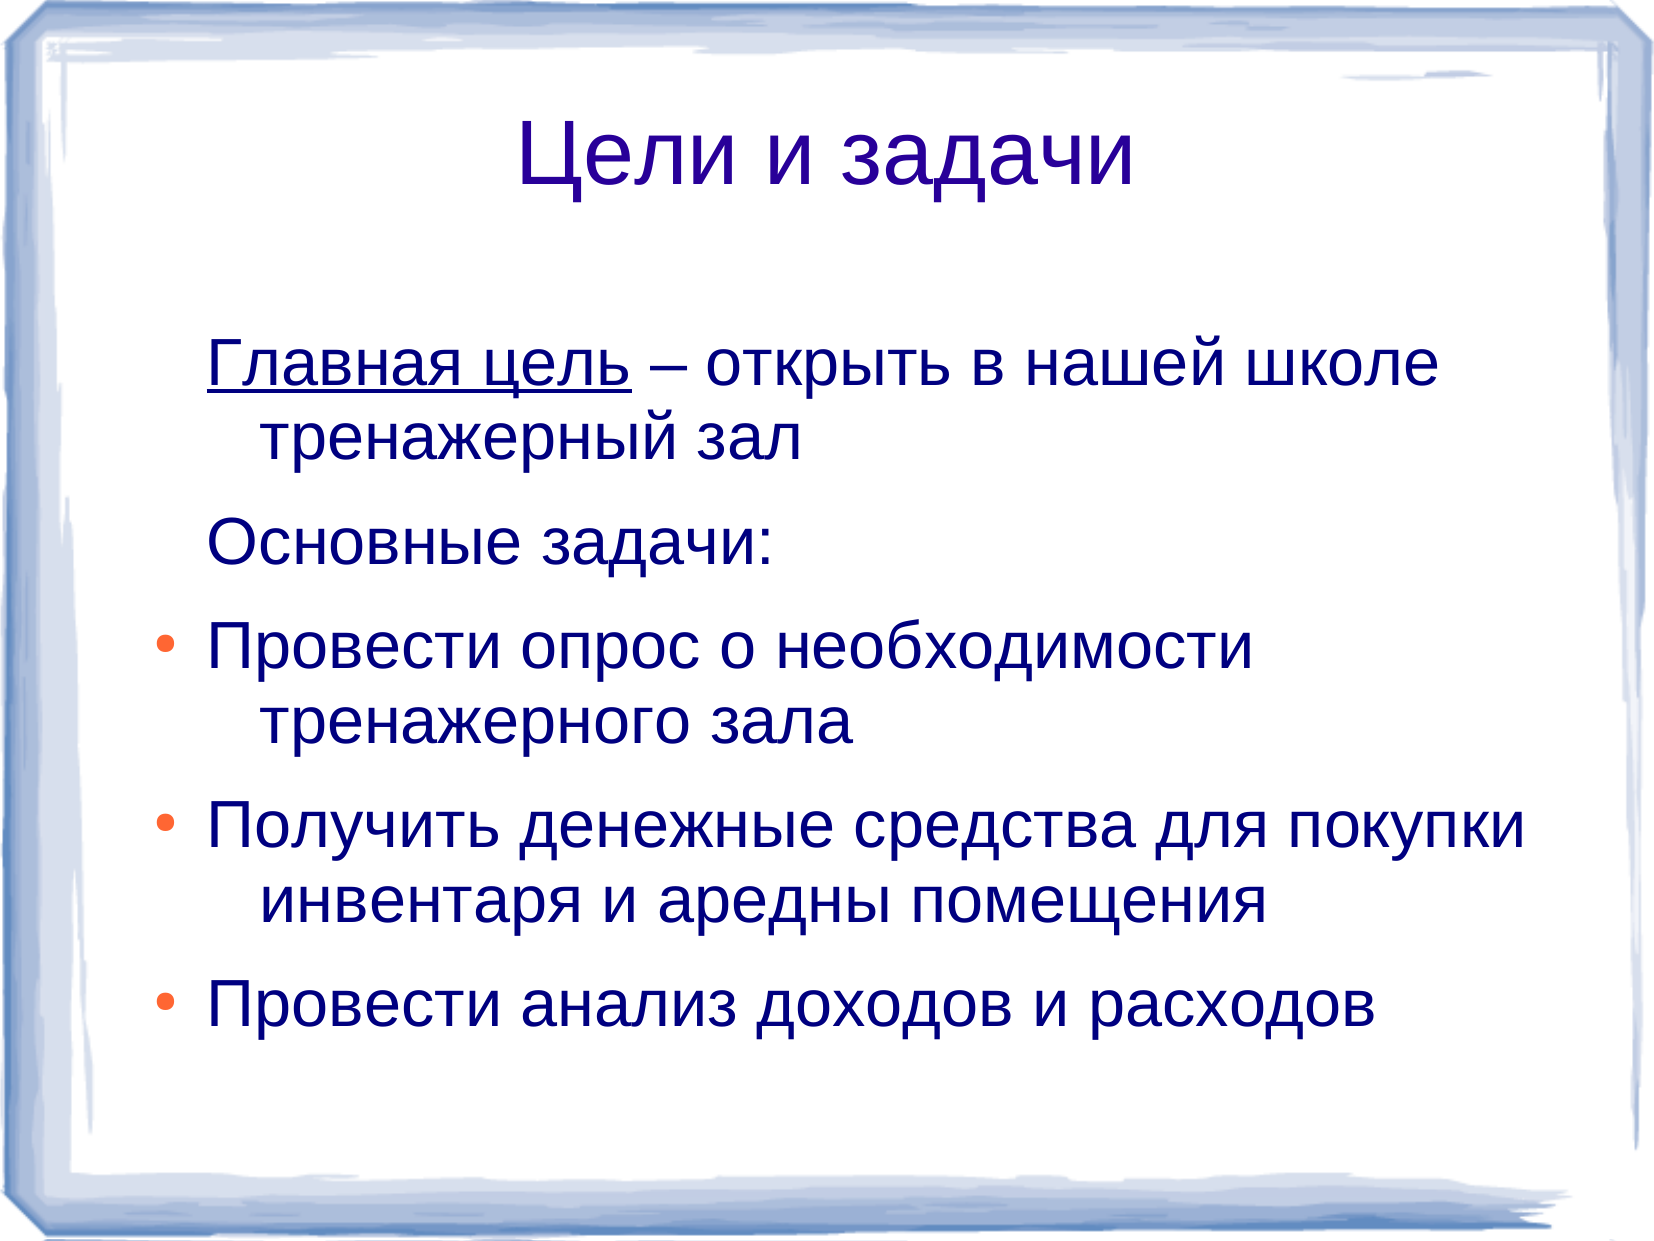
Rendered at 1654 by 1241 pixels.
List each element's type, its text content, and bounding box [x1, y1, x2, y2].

title Цели и задачи [82, 49, 1571, 257]
list Главная цель – открыть в нашей школе тренажерный зал Основные задачи: Провести опрос о необходимости тренажерного зала Получить денежные средства для покупки инвентаря и аредны помещения Провести анализ доходов и расходов [118, 324, 1571, 1144]
picture [0, 0, 1654, 1241]
